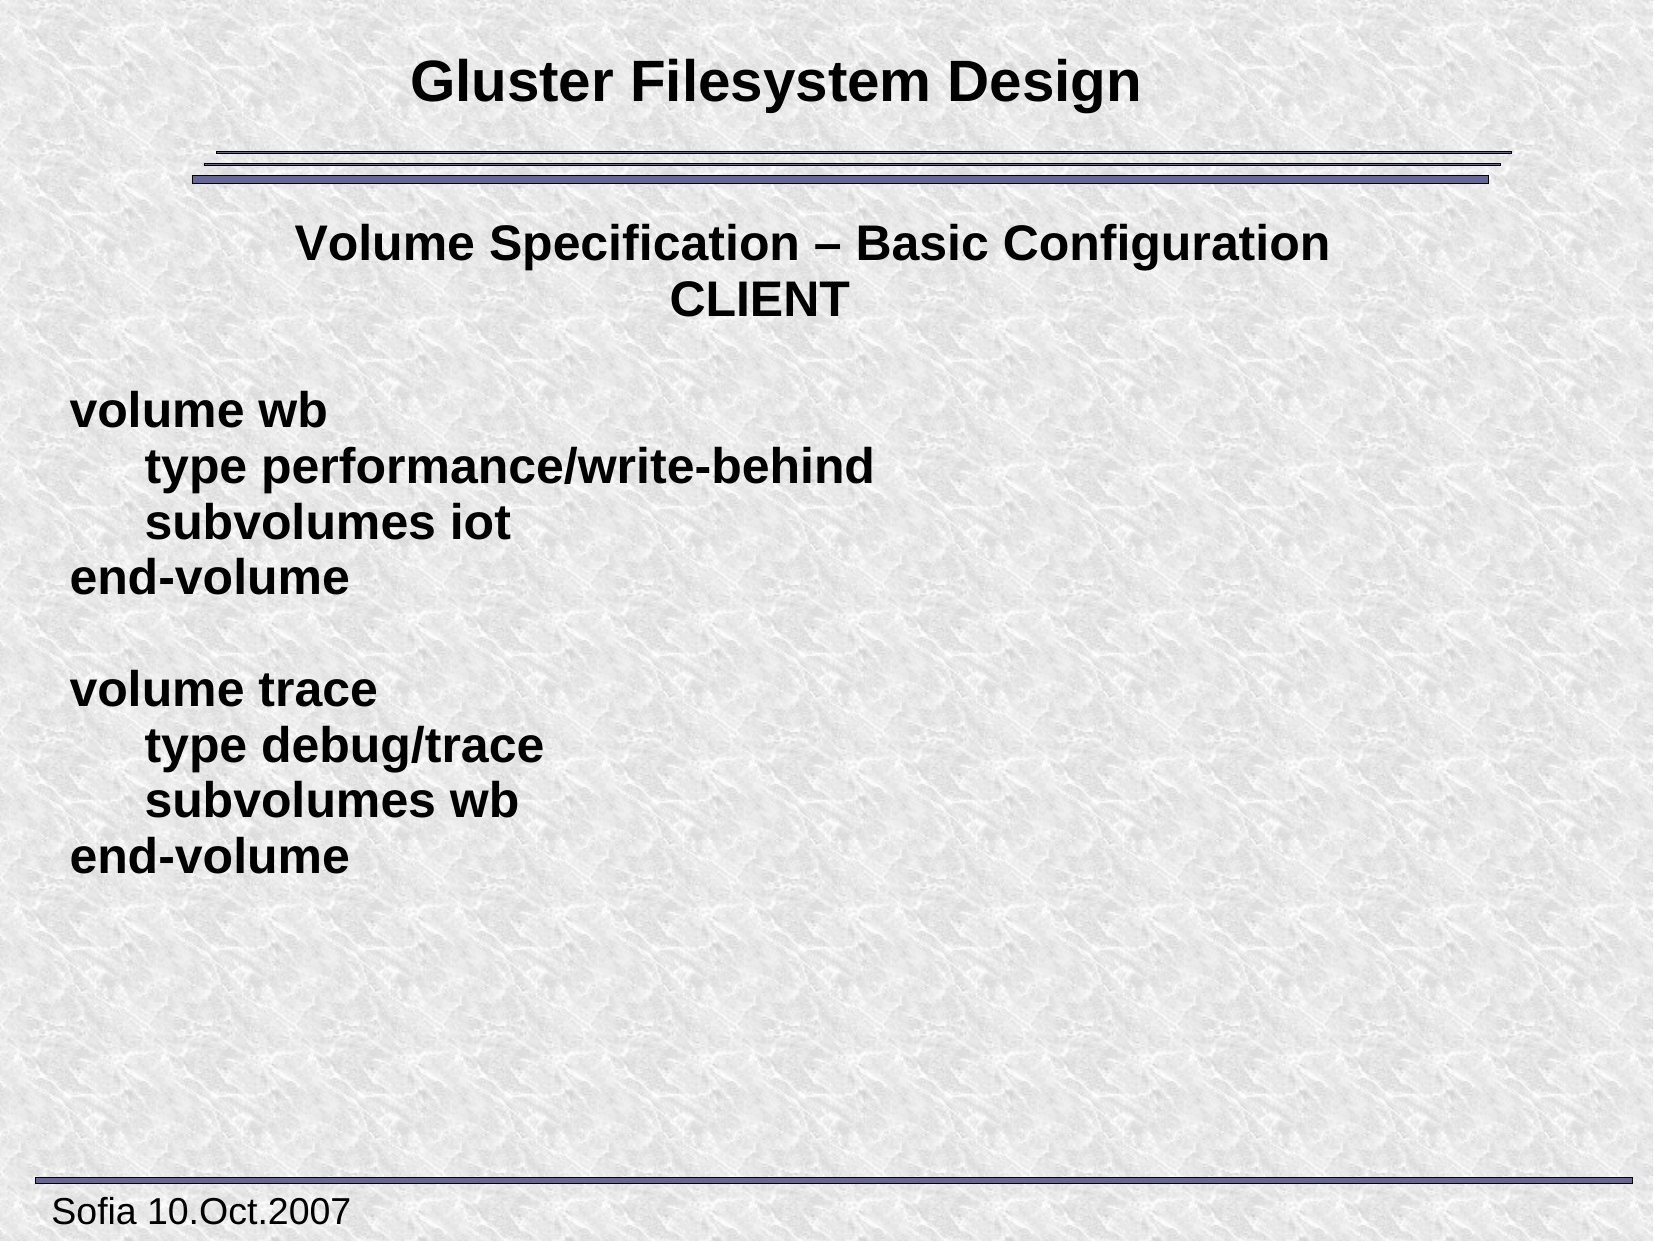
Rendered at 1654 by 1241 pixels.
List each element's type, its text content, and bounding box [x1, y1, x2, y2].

text_box Sofia 10.Oct.2007 [36, 1183, 389, 1241]
text_box Volume Specification – Basic Configuration CLIENT volume wb type performance/write-behind subvolumes iot end-volume volume trace type debug/trace subvolumes wb end-volume [54, 207, 1626, 923]
picture [0, 0, 1654, 1241]
text_box [35, 1177, 1633, 1184]
text_box Gluster Filesystem Design [395, 41, 1211, 125]
text_box [192, 175, 1489, 184]
